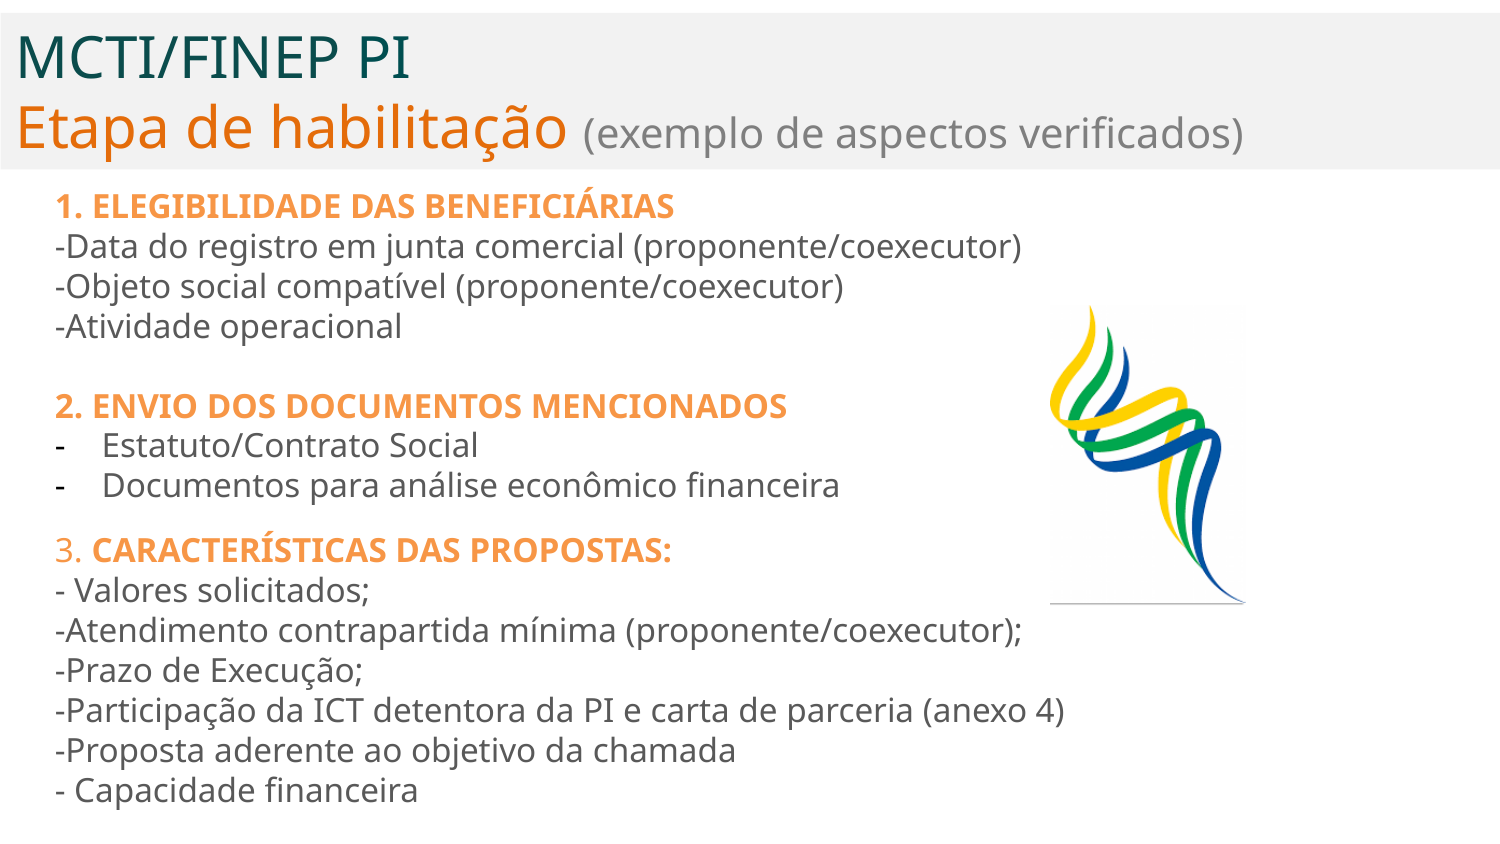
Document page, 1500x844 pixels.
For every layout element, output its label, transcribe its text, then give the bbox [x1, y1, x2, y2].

picture [1050, 305, 1246, 603]
text_box MCTI/FINEP PI Etapa de habilitação (exemplo de aspectos verificados) [0, 12, 1500, 170]
text_box 1. ELEGIBILIDADE DAS BENEFICIÁRIAS -Data do registro em junta comercial (proponente/coexecutor) -Objeto social compatível (proponente/coexecutor) -Atividade operacional 2. ENVIO DOS DOCUMENTOS MENCIONADOS Estatuto/Contrato Social Documentos para análise econômico financeira 3. CARACTERÍSTICAS DAS PROPOSTAS: - Valores solicitados; -Atendimento contrapartida mínima (proponente/coexecutor); -Prazo de Execução; -Participação da ICT detentora da PI e carta de parceria (anexo 4) -Proposta aderente ao objetivo da chamada - Capacidade financeira [40, 178, 1104, 817]
